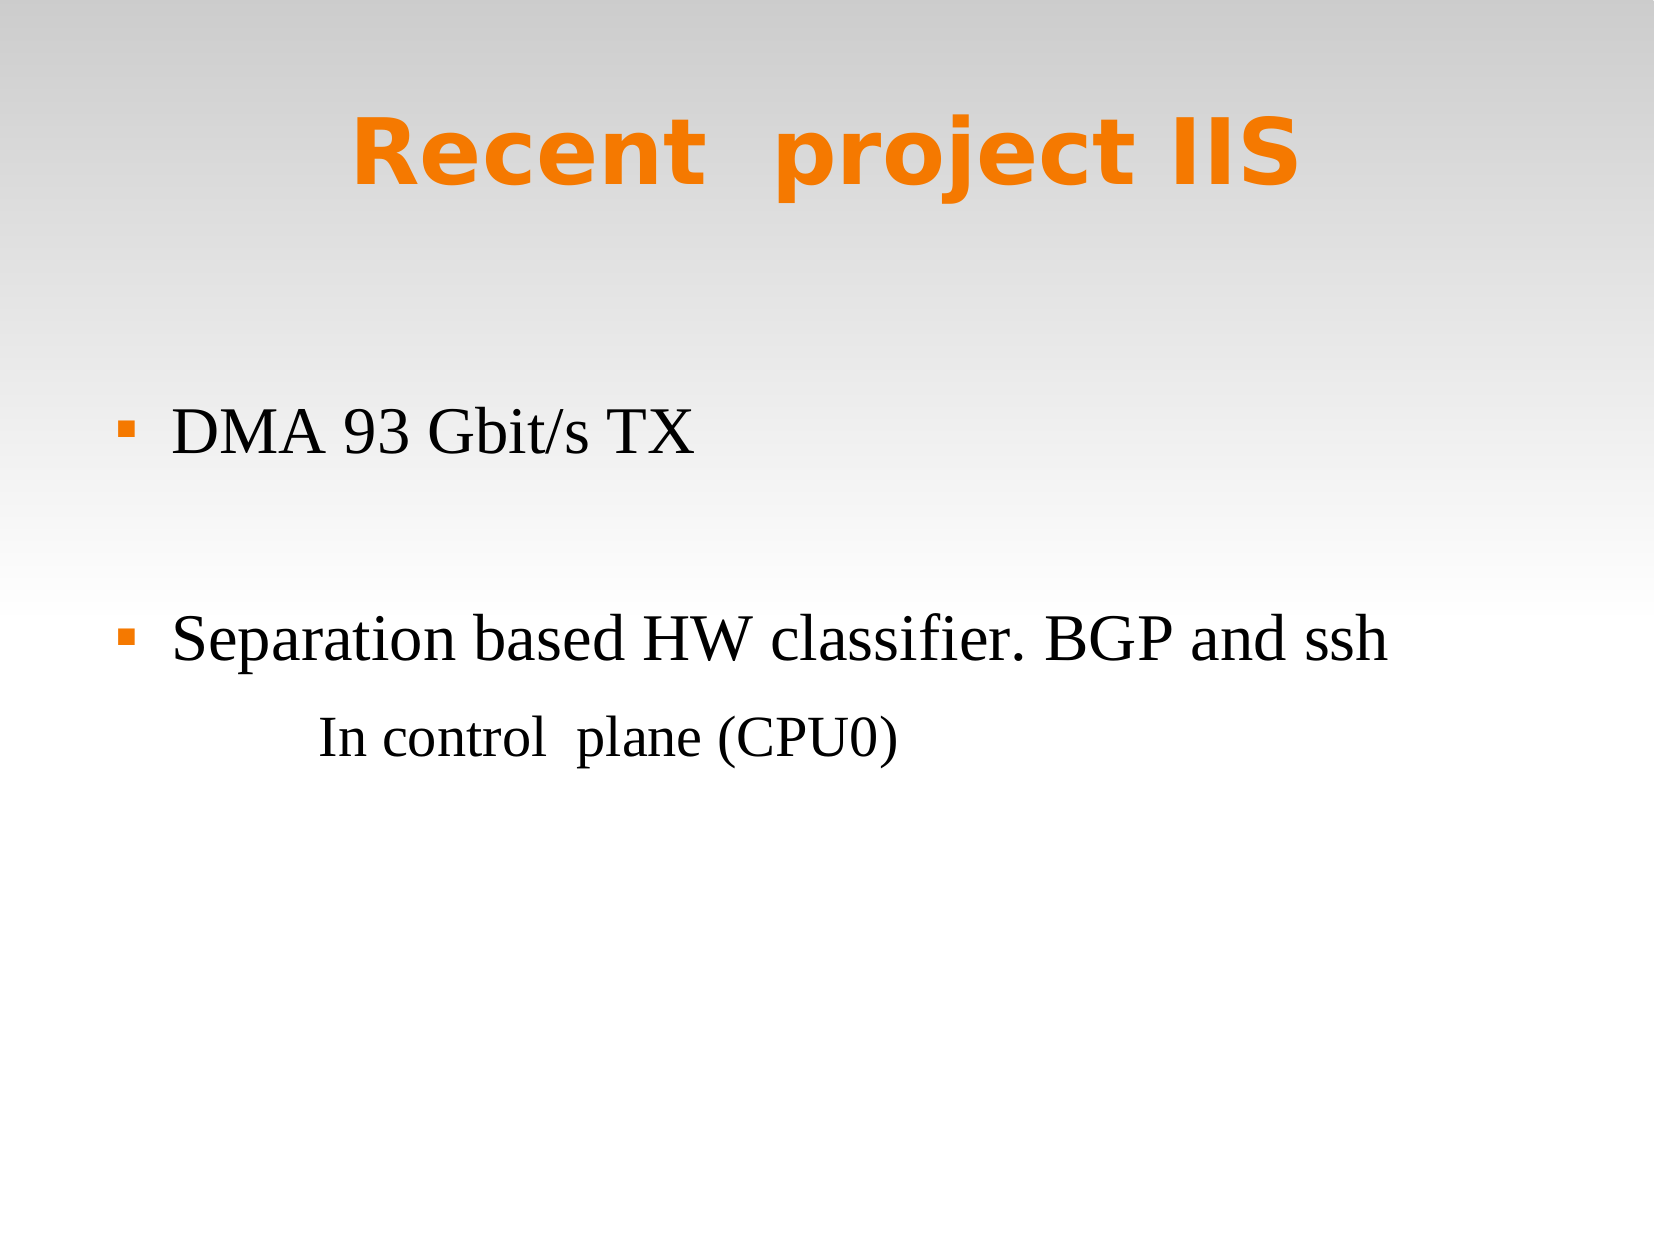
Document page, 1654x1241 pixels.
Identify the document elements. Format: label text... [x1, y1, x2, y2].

title Recent project IIS [82, 56, 1571, 250]
list DMA 93 Gbit/s TX Separation based HW classifier. BGP and ssh In control plane (CPU0) [82, 290, 1571, 1094]
